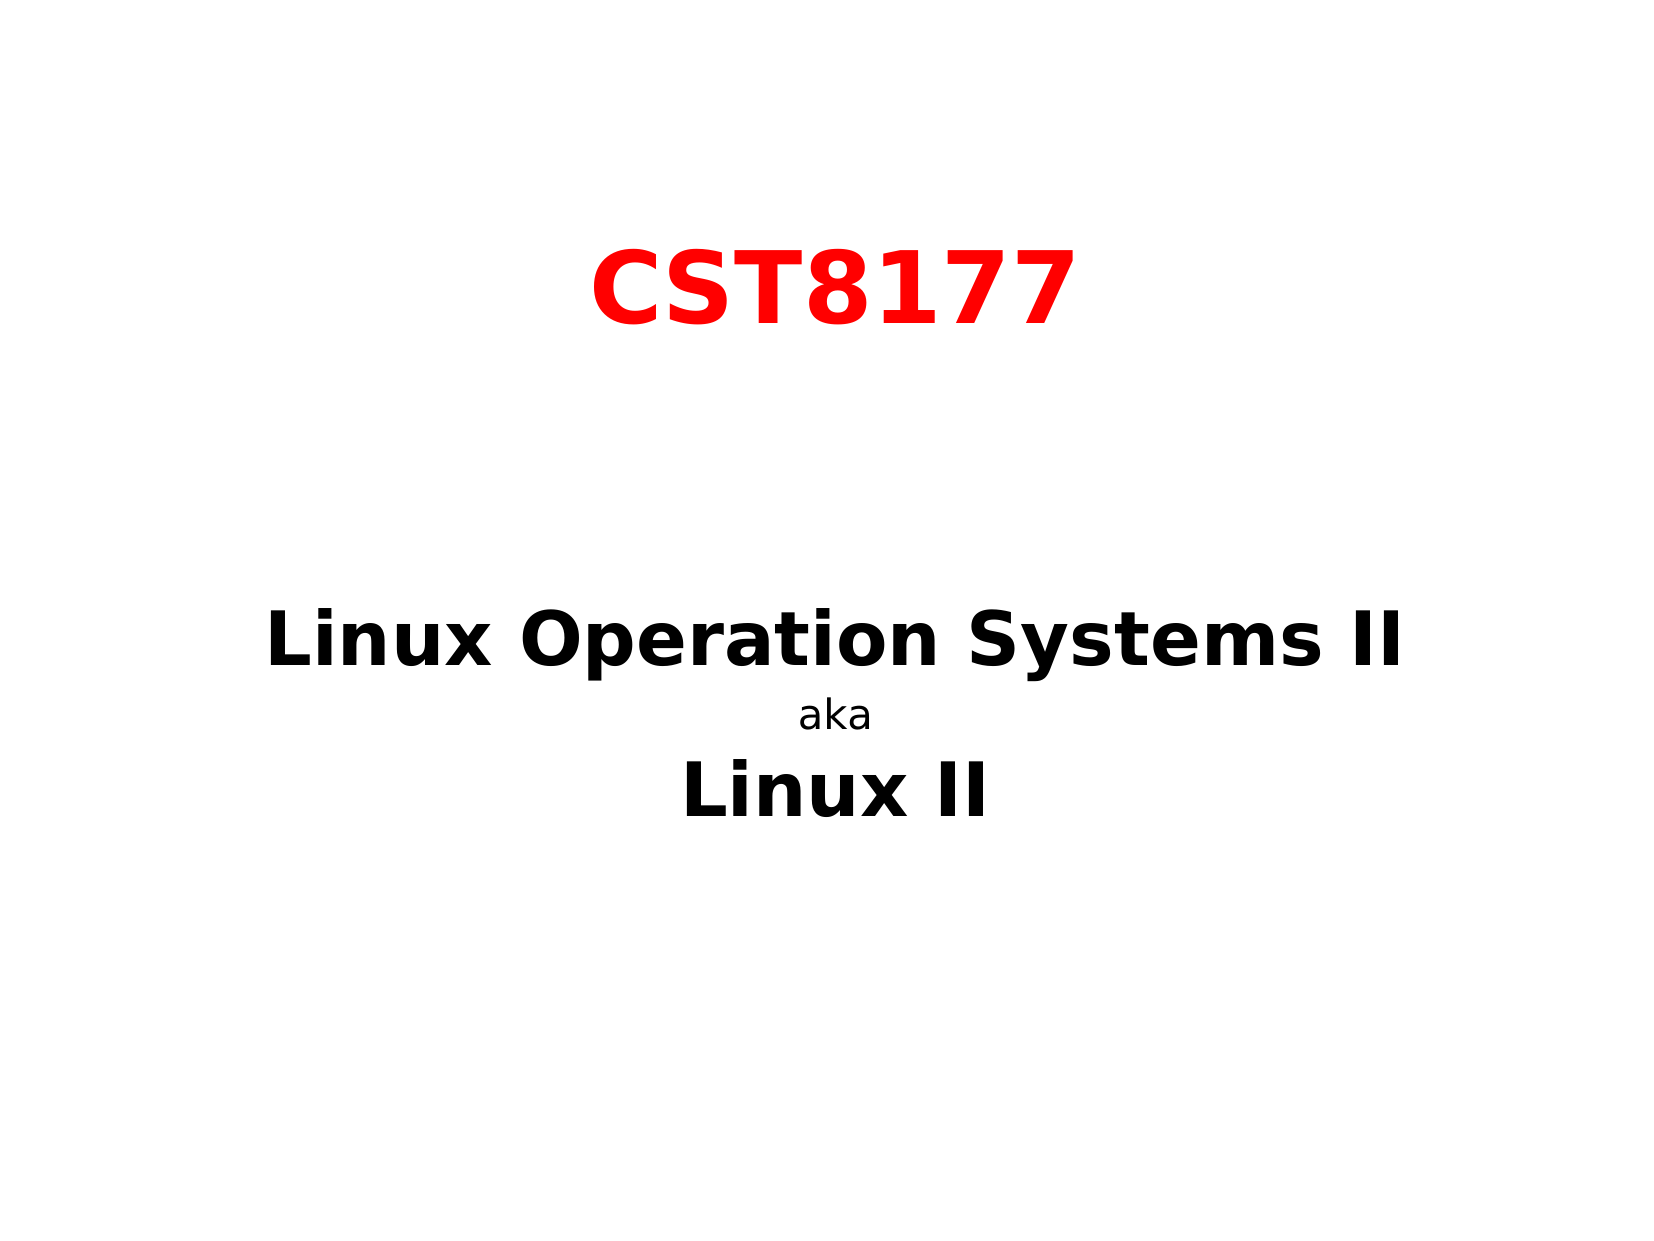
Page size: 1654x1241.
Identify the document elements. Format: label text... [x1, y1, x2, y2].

text_box CST8177 Linux Operation Systems II aka Linux II [264, 225, 1407, 833]
